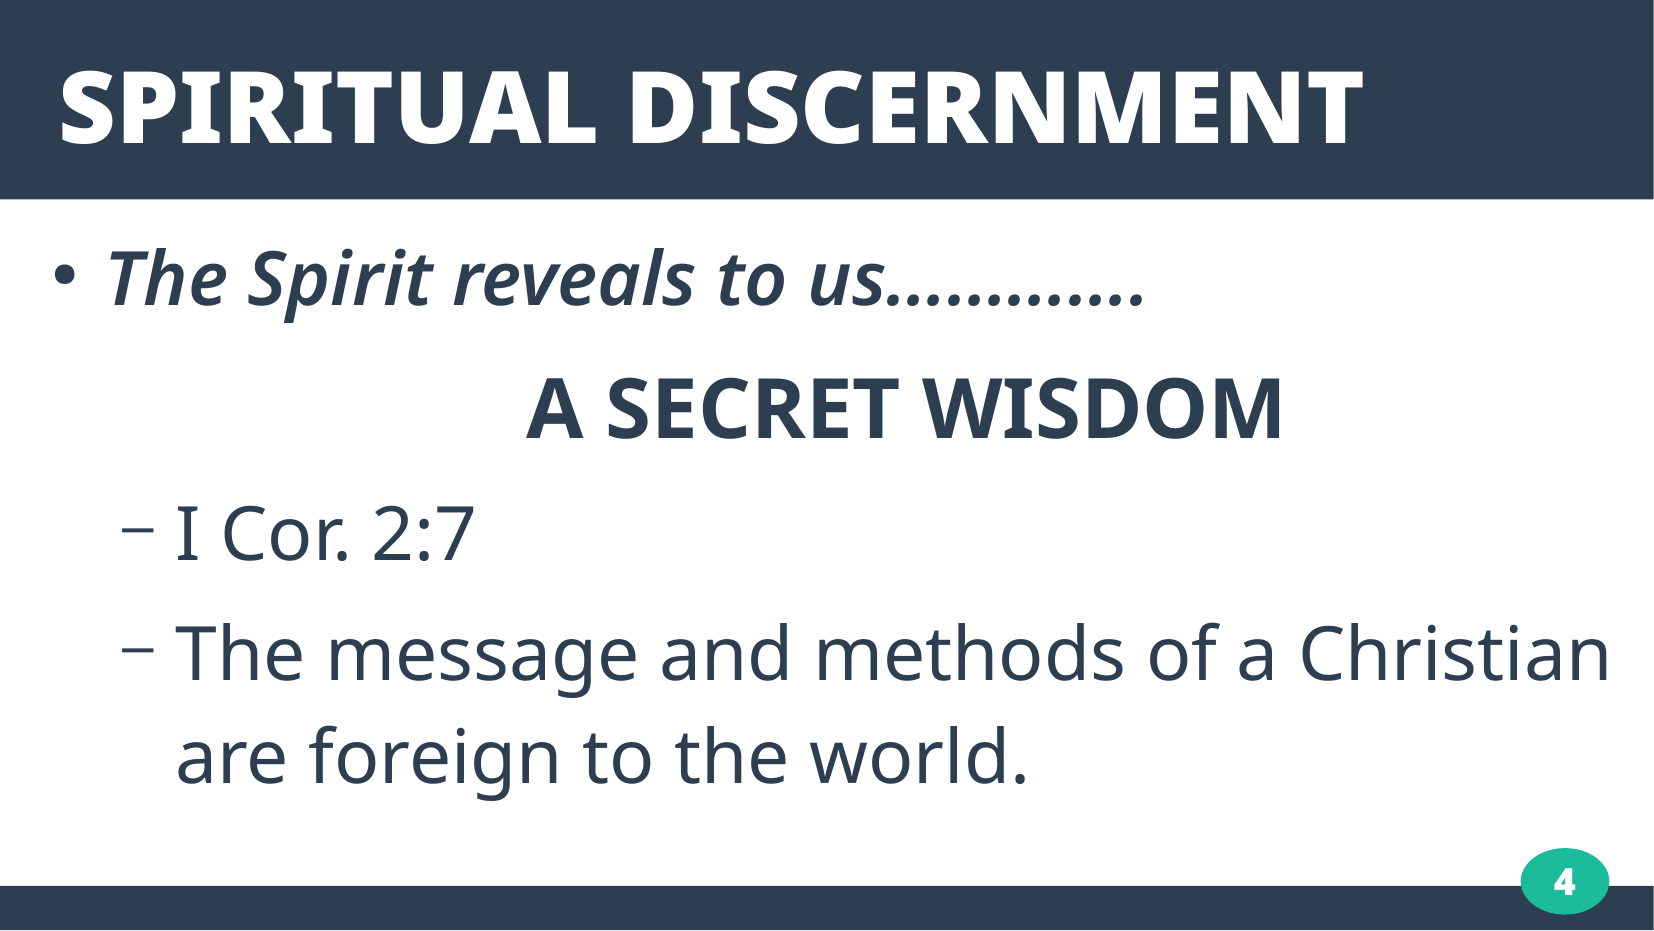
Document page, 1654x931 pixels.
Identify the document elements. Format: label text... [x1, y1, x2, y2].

list The Spirit reveals to us…………. A SECRET WISDOM I Cor. 2:7 The message and methods of a Christian are foreign to the world. [33, 225, 1639, 886]
title SPIRITUAL DISCERNMENT [59, 37, 1595, 155]
